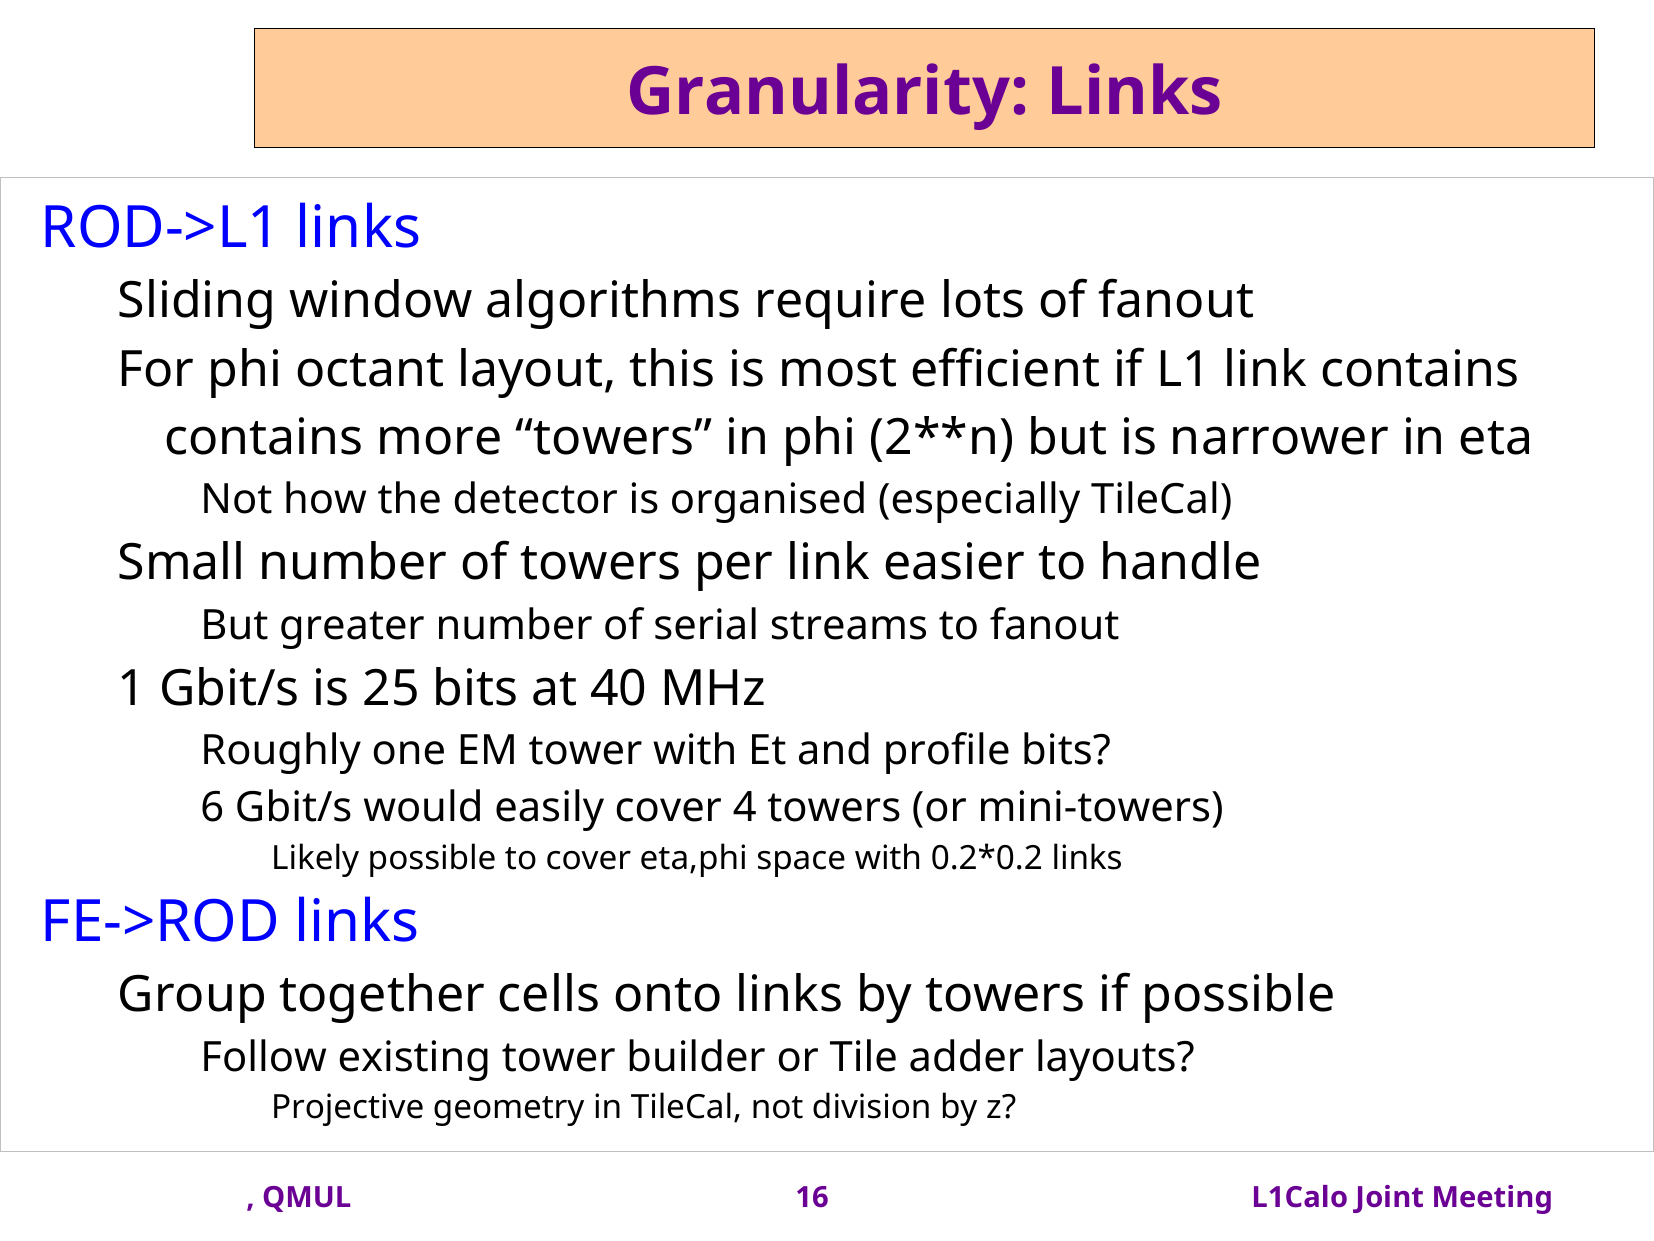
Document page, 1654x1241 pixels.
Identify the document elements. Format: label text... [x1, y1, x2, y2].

list ROD->L1 links Sliding window algorithms require lots of fanout For phi octant layout, this is most efficient if L1 link contains contains more “towers” in phi (2**n) but is narrower in eta Not how the detector is organised (especially TileCal) Small number of towers per link easier to handle But greater number of serial streams to fanout 1 Gbit/s is 25 bits at 40 MHz Roughly one EM tower with Et and profile bits? 6 Gbit/s would easily cover 4 towers (or mini-towers) Likely possible to cover eta,phi space with 0.2*0.2 links FE->ROD links Group together cells onto links by towers if possible Follow existing tower builder or Tile adder layouts? Projective geometry in TileCal, not division by z? [23, 185, 1624, 1149]
title Granularity: Links [254, 28, 1595, 148]
